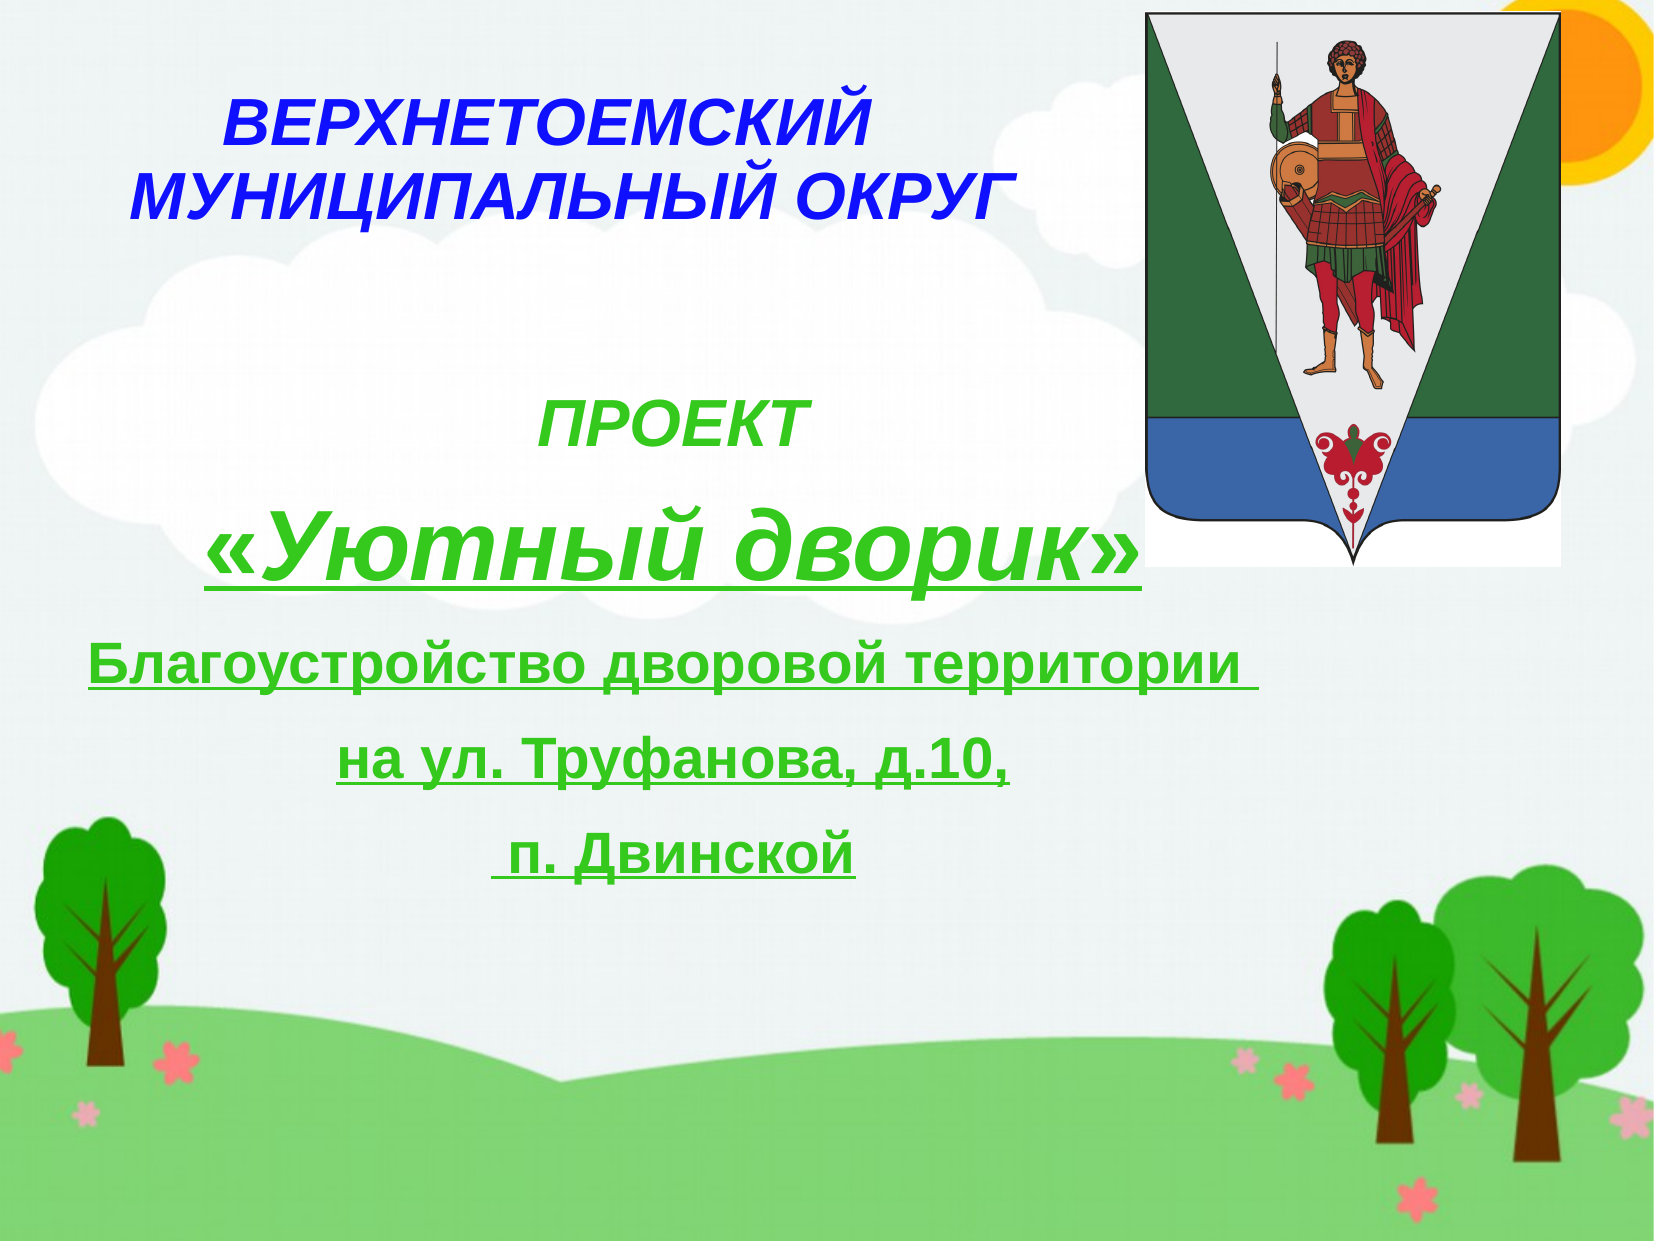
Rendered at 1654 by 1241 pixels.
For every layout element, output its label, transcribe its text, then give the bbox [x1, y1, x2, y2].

title ВЕРХНЕТОЕМСКИЙ МУНИЦИПАЛЬНЫЙ ОКРУГ [129, 35, 1145, 177]
list ПРОЕКТ «Уютный дворик» Благоустройство дворовой территории на ул. Труфанова, д.10, п. Двинской [0, 177, 1441, 1122]
picture [0, 0, 1654, 1241]
